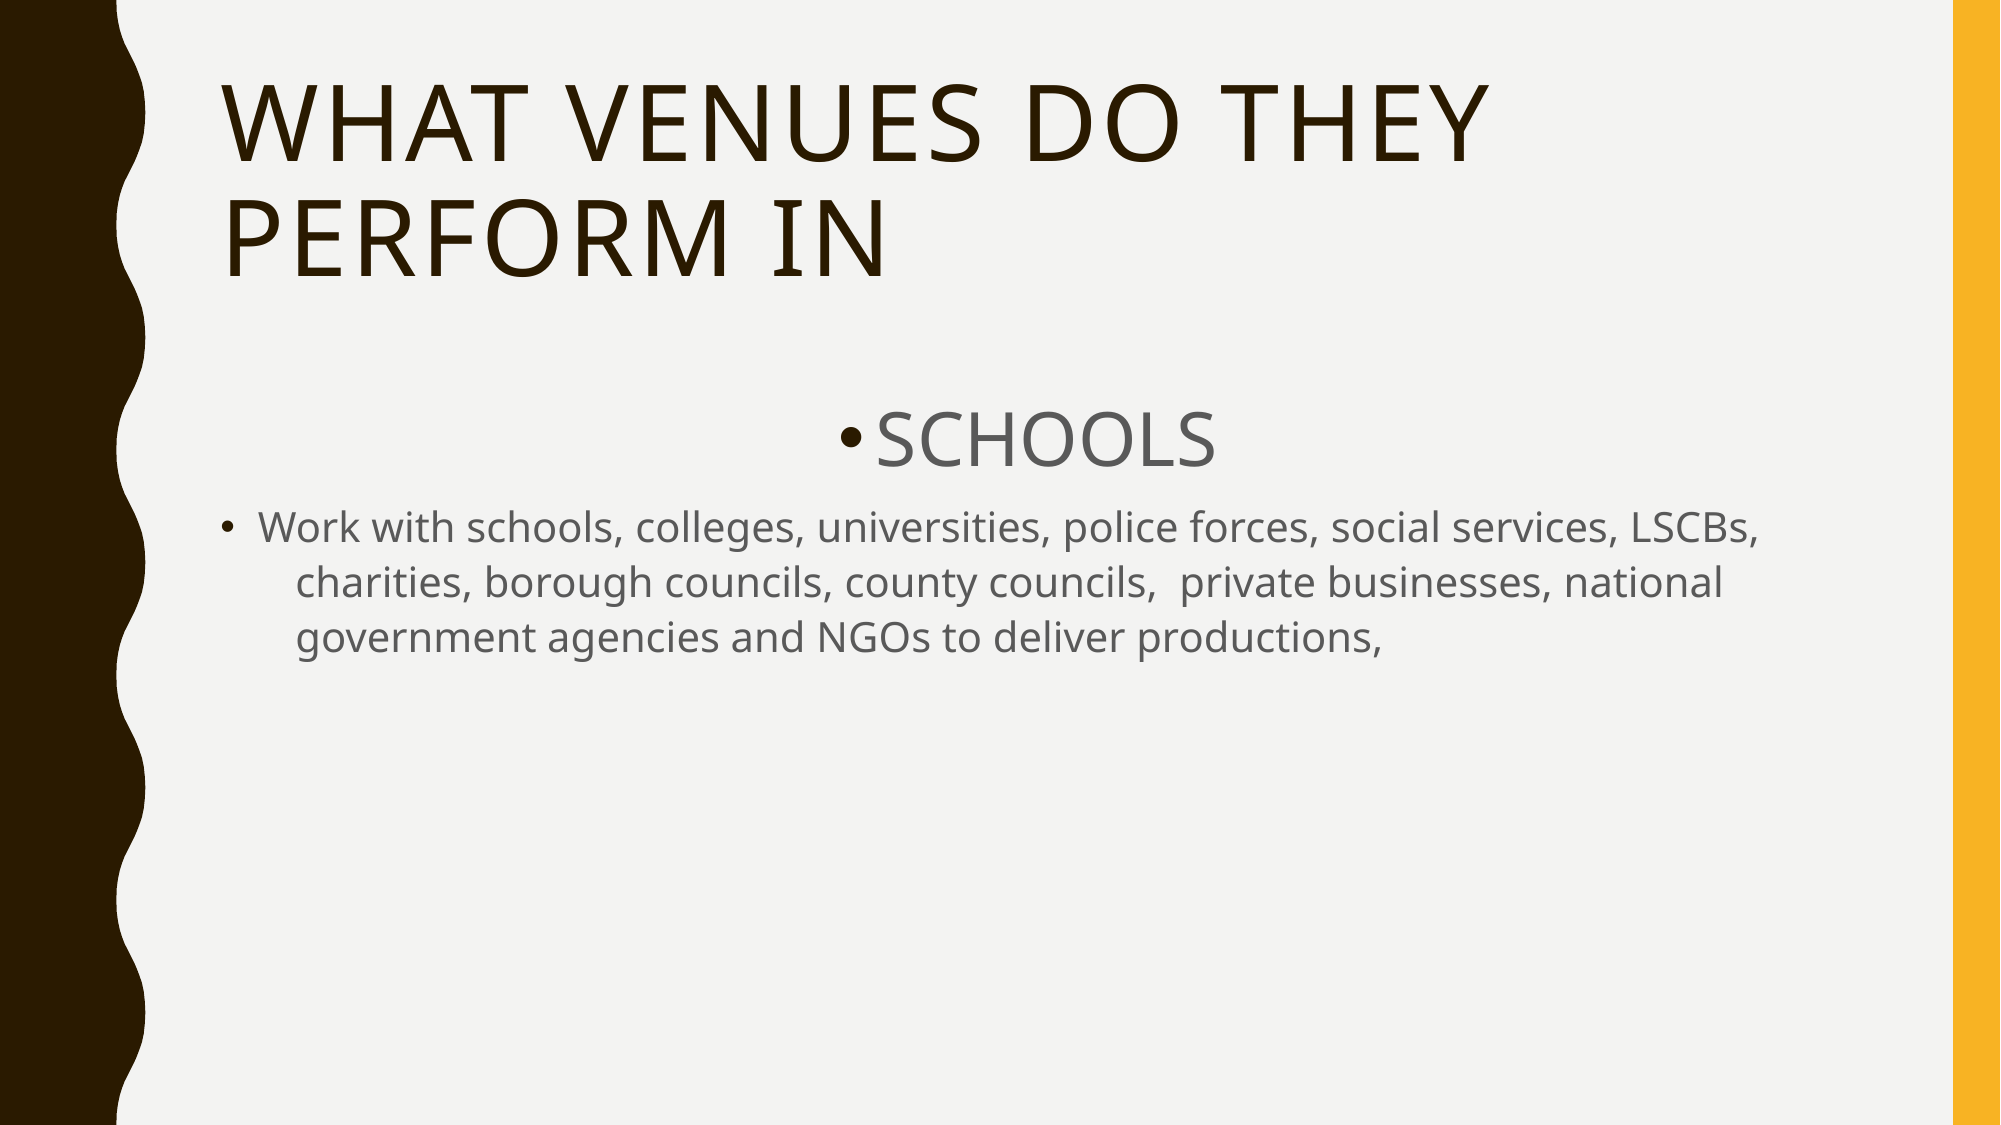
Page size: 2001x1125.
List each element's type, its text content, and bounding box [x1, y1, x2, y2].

title What venues do they perform in [205, 62, 1876, 308]
list SCHOOLS Work with schools, colleges, universities, police forces, social services, LSCBs, charities, borough councils, county councils, private businesses, national government agencies and NGOs to deliver productions, [205, 375, 1876, 965]
